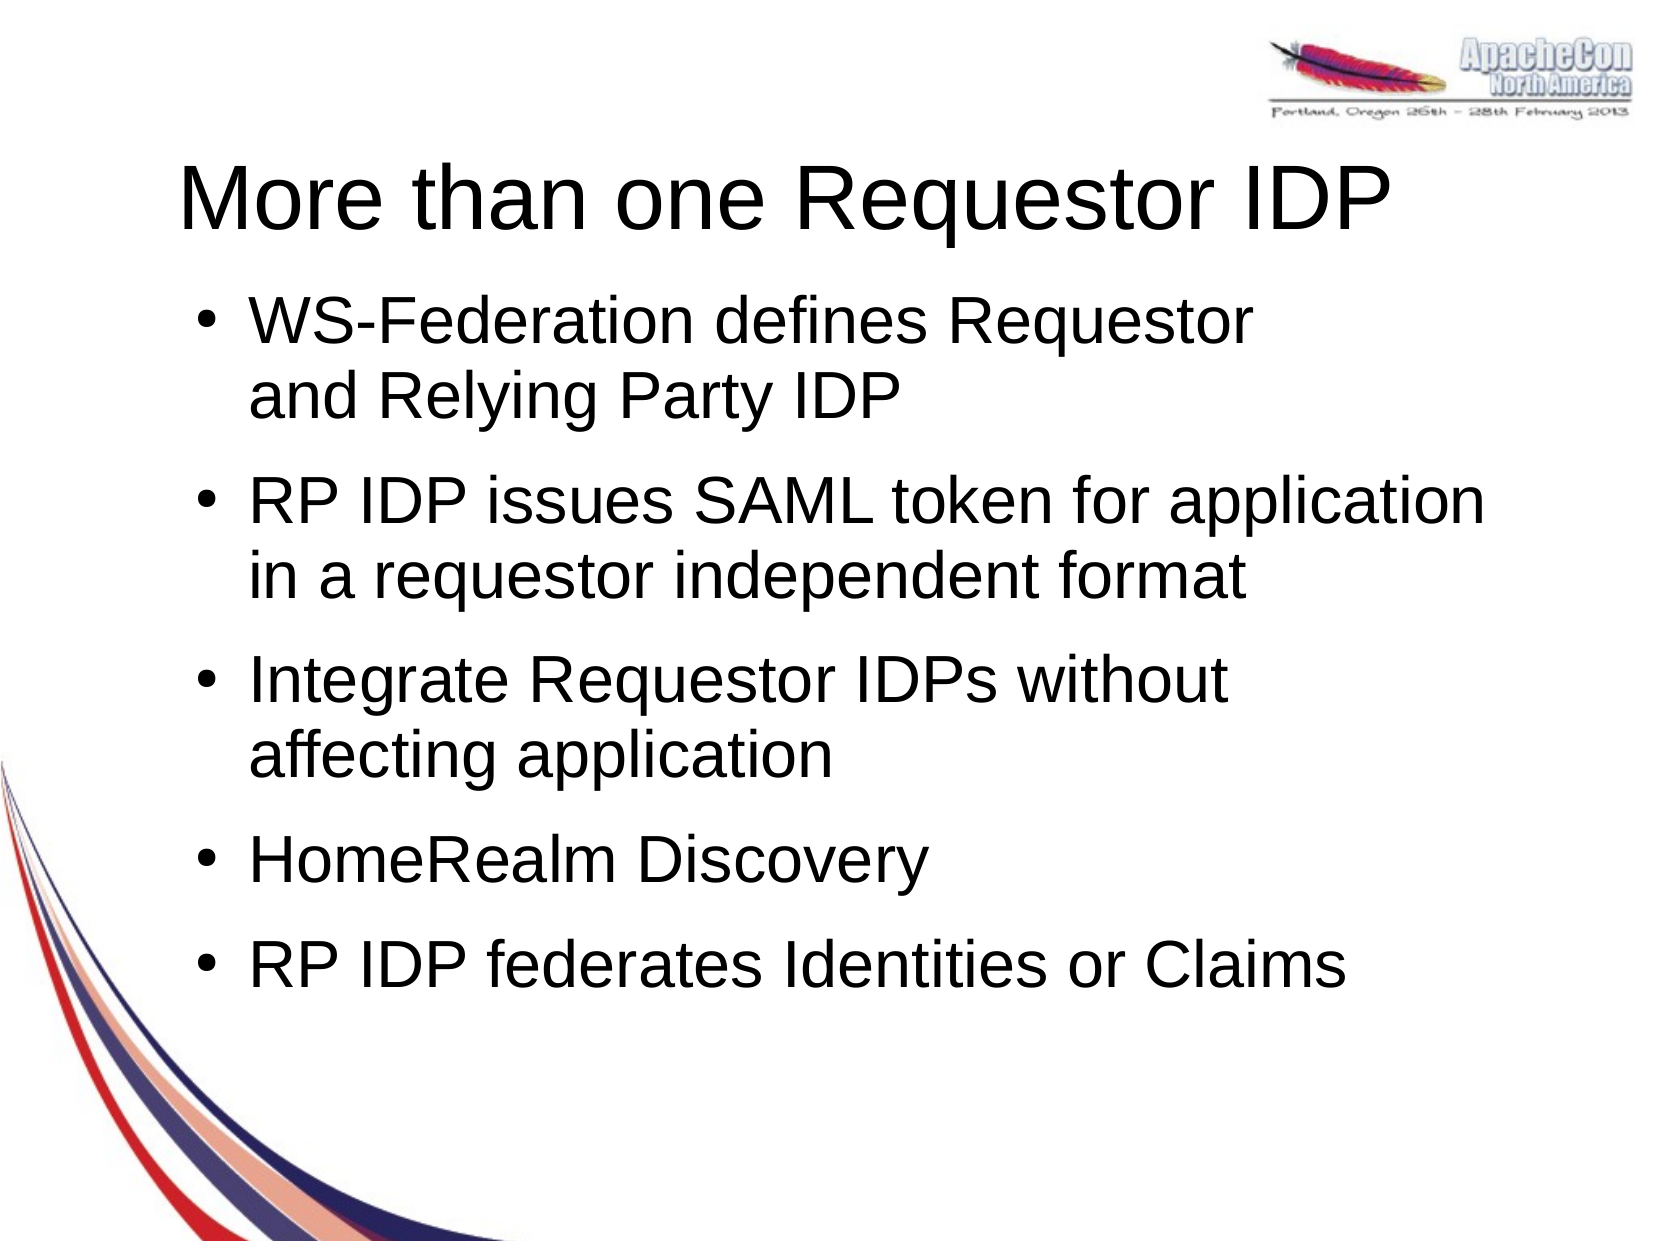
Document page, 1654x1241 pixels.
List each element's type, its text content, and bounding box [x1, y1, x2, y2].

picture [0, 0, 1654, 1241]
title More than one Requestor IDP [177, 146, 1536, 250]
list WS-Federation defines Requestor and Relying Party IDP RP IDP issues SAML token for application in a requestor independent format Integrate Requestor IDPs without affecting application HomeRealm Discovery RP IDP federates Identities or Claims [177, 283, 1536, 1002]
